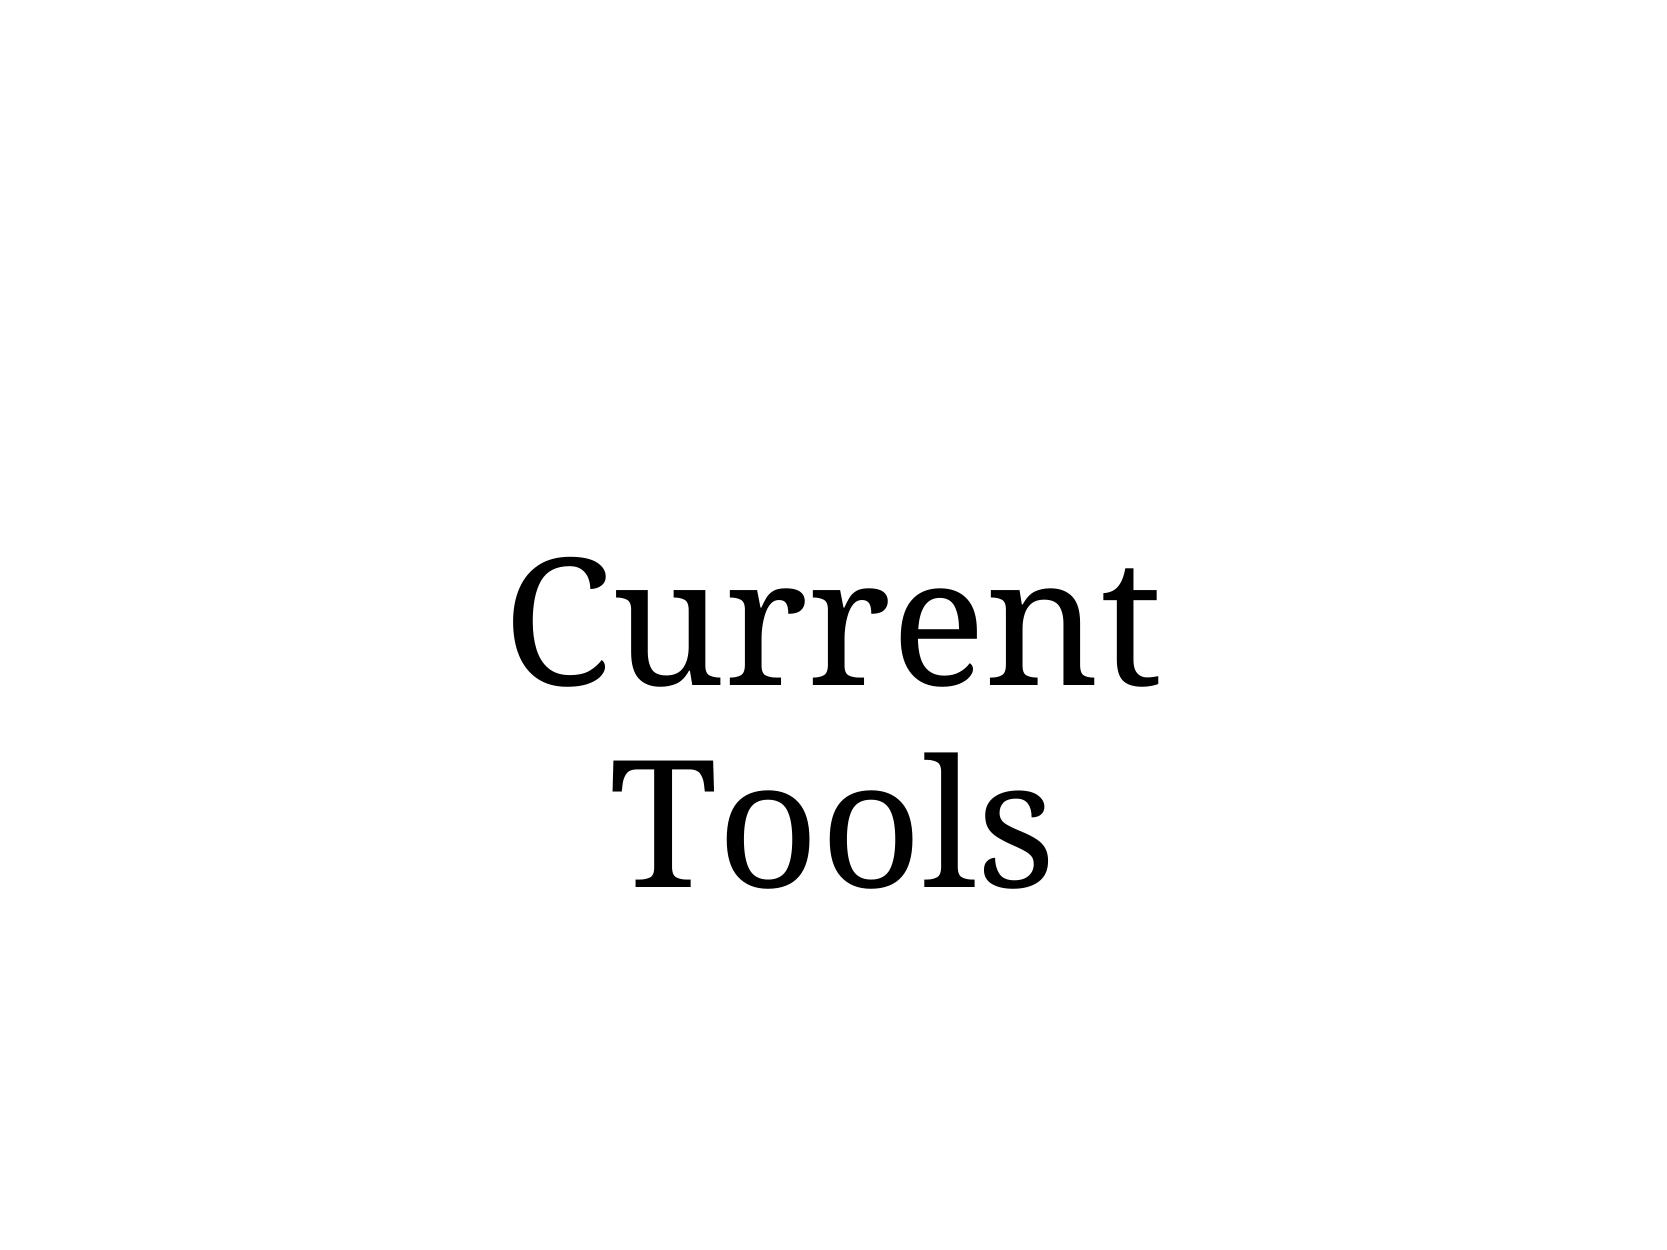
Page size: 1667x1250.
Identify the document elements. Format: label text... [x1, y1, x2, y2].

text_box Current Tools [280, 523, 1387, 928]
